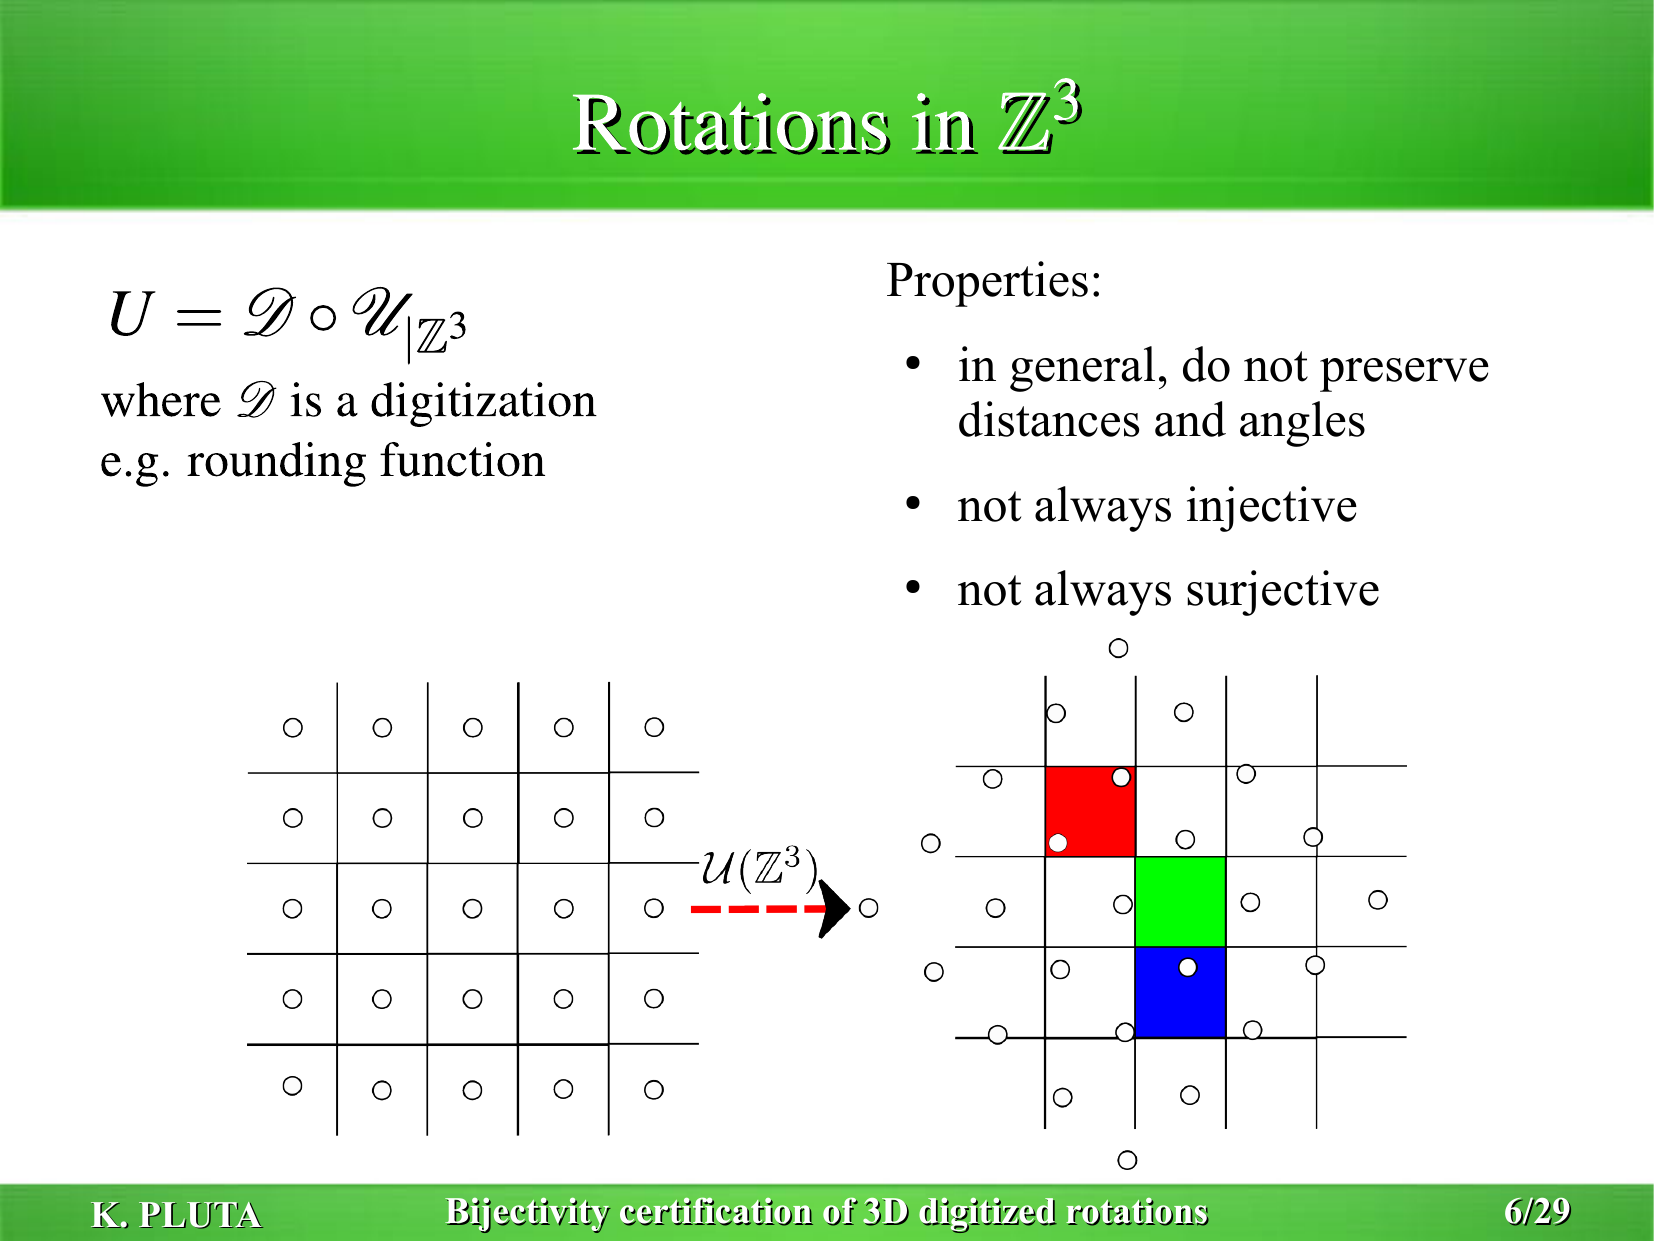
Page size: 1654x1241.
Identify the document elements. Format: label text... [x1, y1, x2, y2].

picture [0, 0, 1654, 1241]
text_box [104, 286, 469, 365]
list Properties: in general, do not preserve distances and angles not always injective not always surjective [886, 251, 1613, 972]
text_box [100, 380, 597, 487]
text_box [571, 77, 1087, 155]
